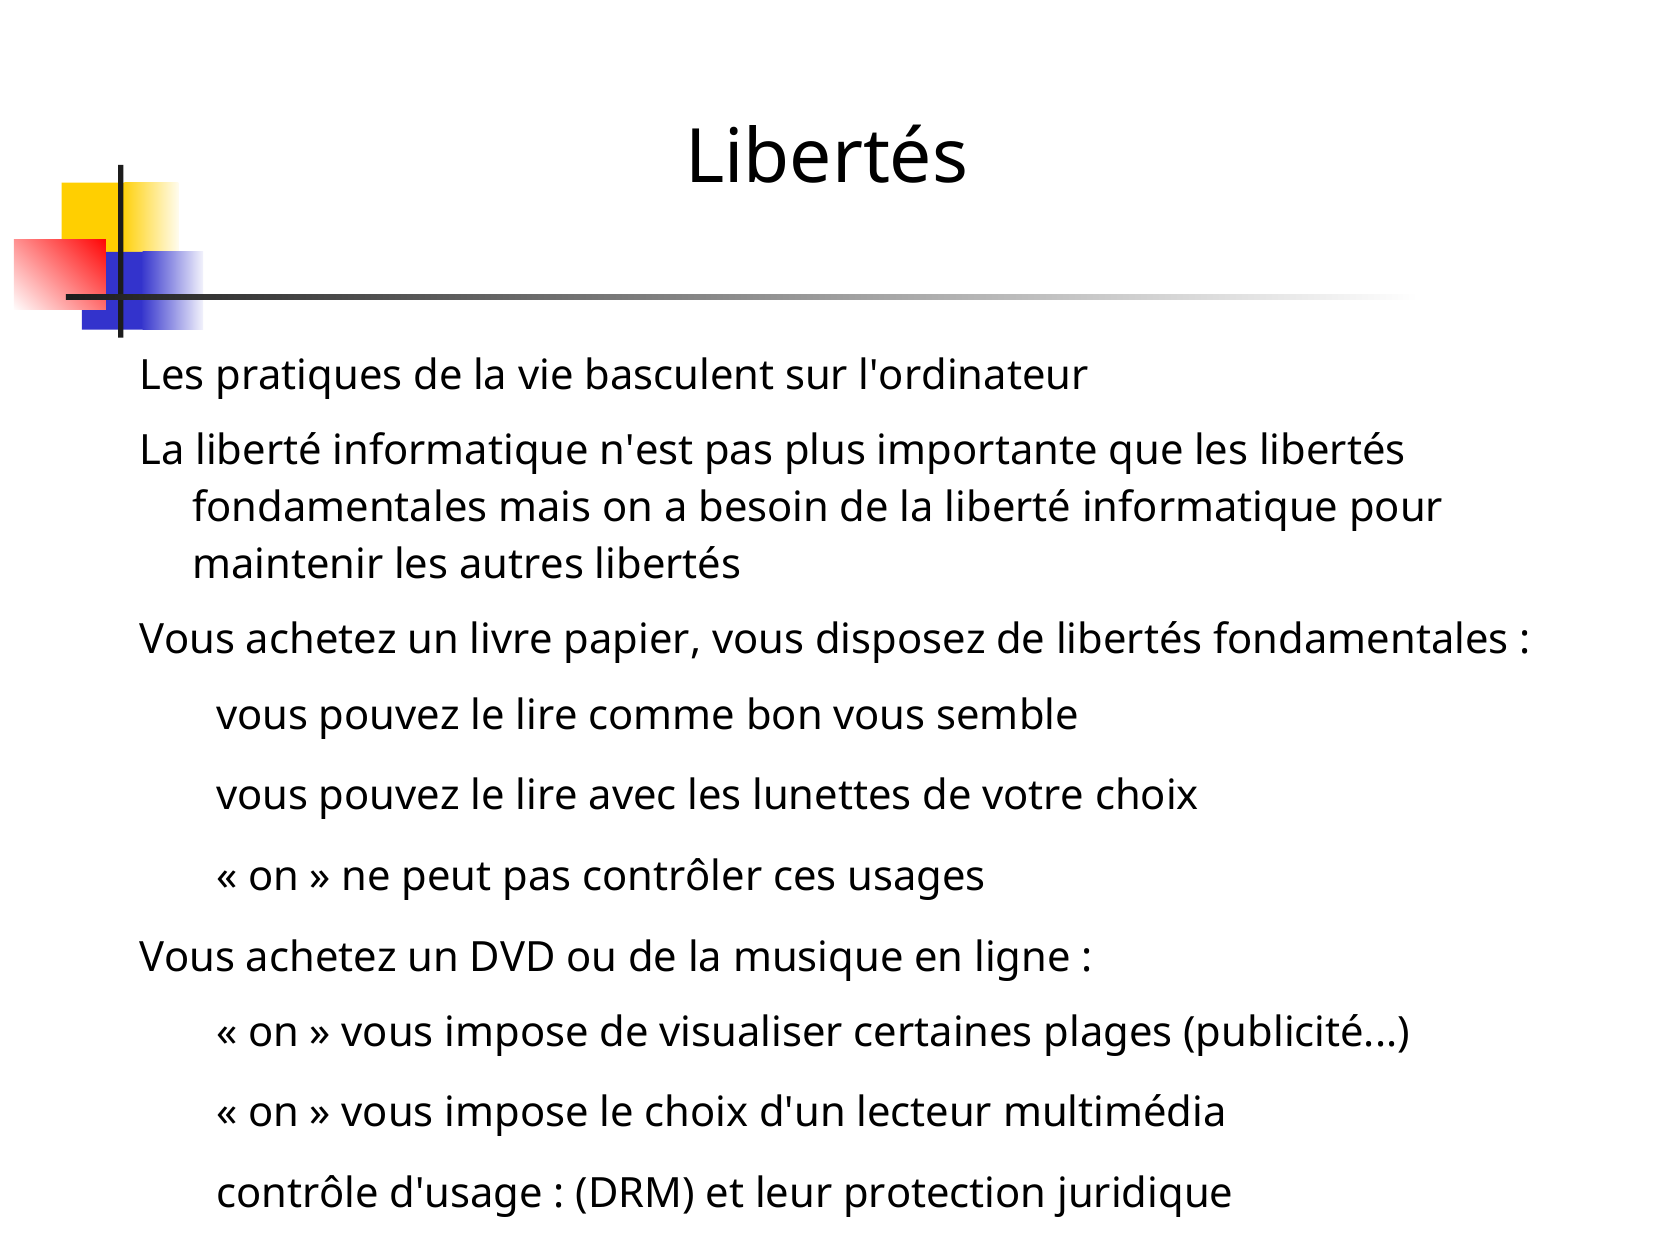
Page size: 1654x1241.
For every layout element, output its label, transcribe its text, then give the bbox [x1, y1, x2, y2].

title Libertés [82, 49, 1571, 257]
list Les pratiques de la vie basculent sur l'ordinateur La liberté informatique n'est pas plus importante que les libertés fondamentales mais on a besoin de la liberté informatique pour maintenir les autres libertés Vous achetez un livre papier, vous disposez de libertés fondamentales : vous pouvez le lire comme bon vous semble vous pouvez le lire avec les lunettes de votre choix « on » ne peut pas contrôler ces usages Vous achetez un DVD ou de la musique en ligne : « on » vous impose de visualiser certaines plages (publicité...) « on » vous impose le choix d'un lecteur multimédia contrôle d'usage : (DRM) et leur protection juridique [121, 344, 1534, 1241]
